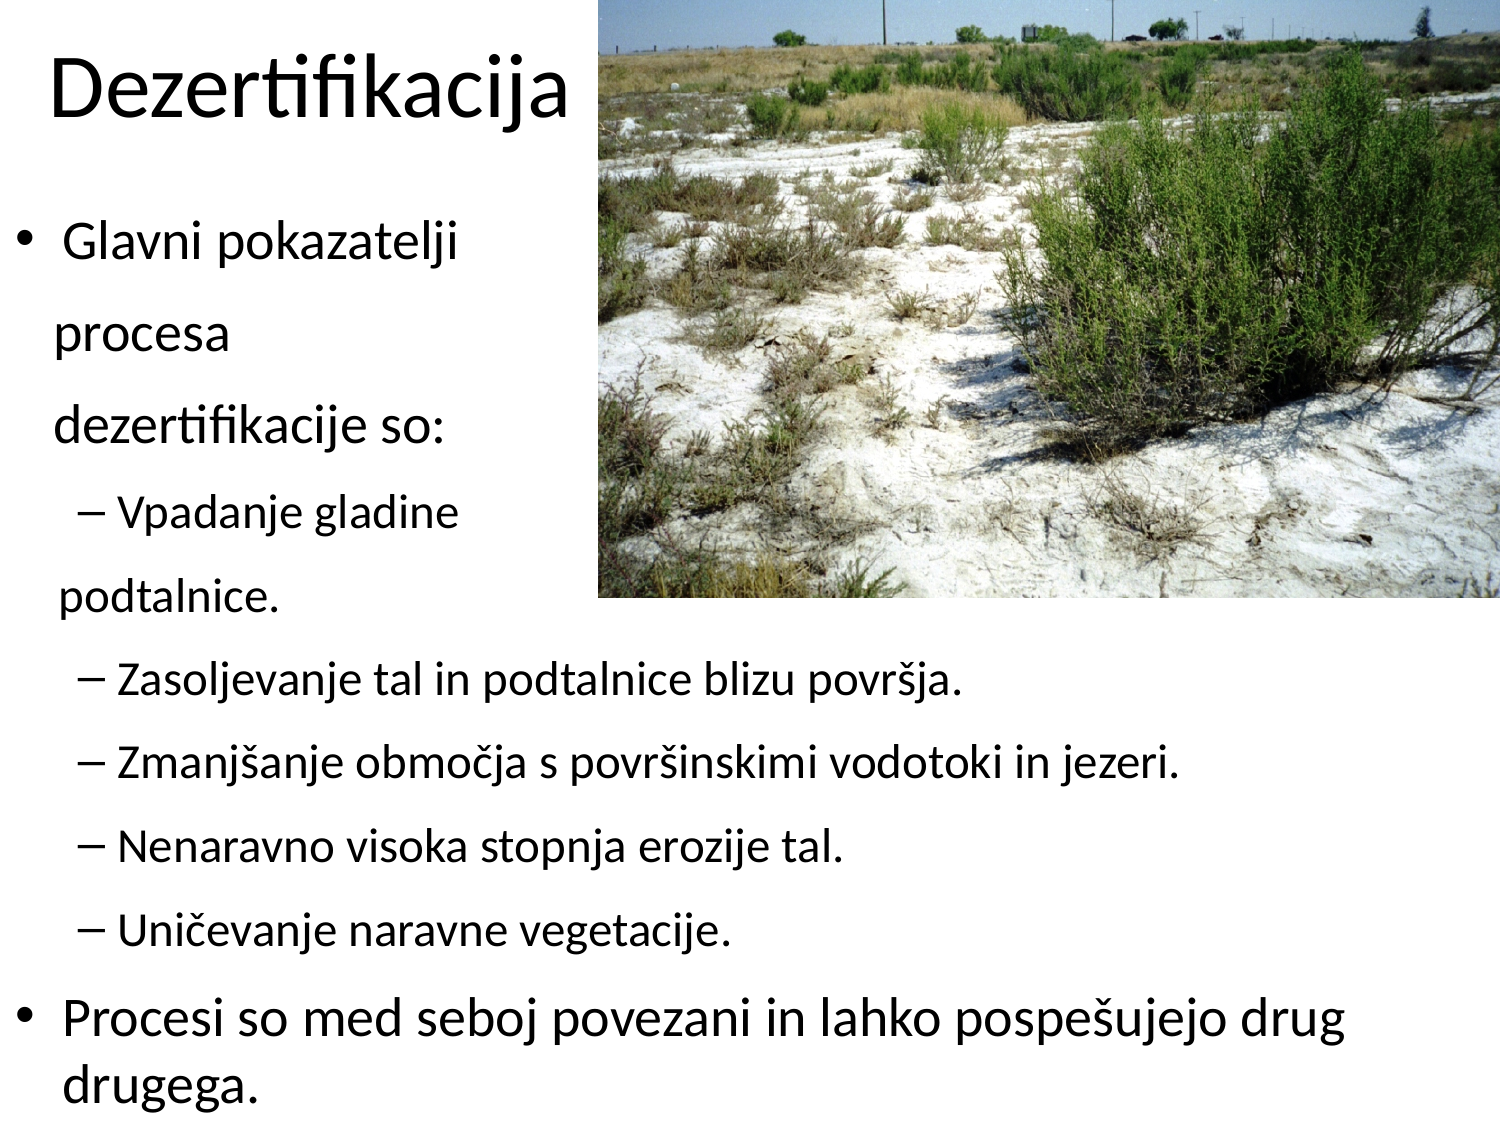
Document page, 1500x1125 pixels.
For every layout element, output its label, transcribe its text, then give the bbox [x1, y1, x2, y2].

title Dezertifikacija [0, 0, 598, 161]
list Glavni pokazatelji procesa dezertifikacije so: Vpadanje gladine podtalnice. Zasoljevanje tal in podtalnice blizu površja. Zmanjšanje območja s površinskimi vodotoki in jezeri. Nenaravno visoka stopnja erozije tal. Uničevanje naravne vegetacije. Procesi so med seboj povezani in lahko pospešujejo drug drugega. [0, 196, 1500, 1125]
picture [598, 0, 1500, 598]
